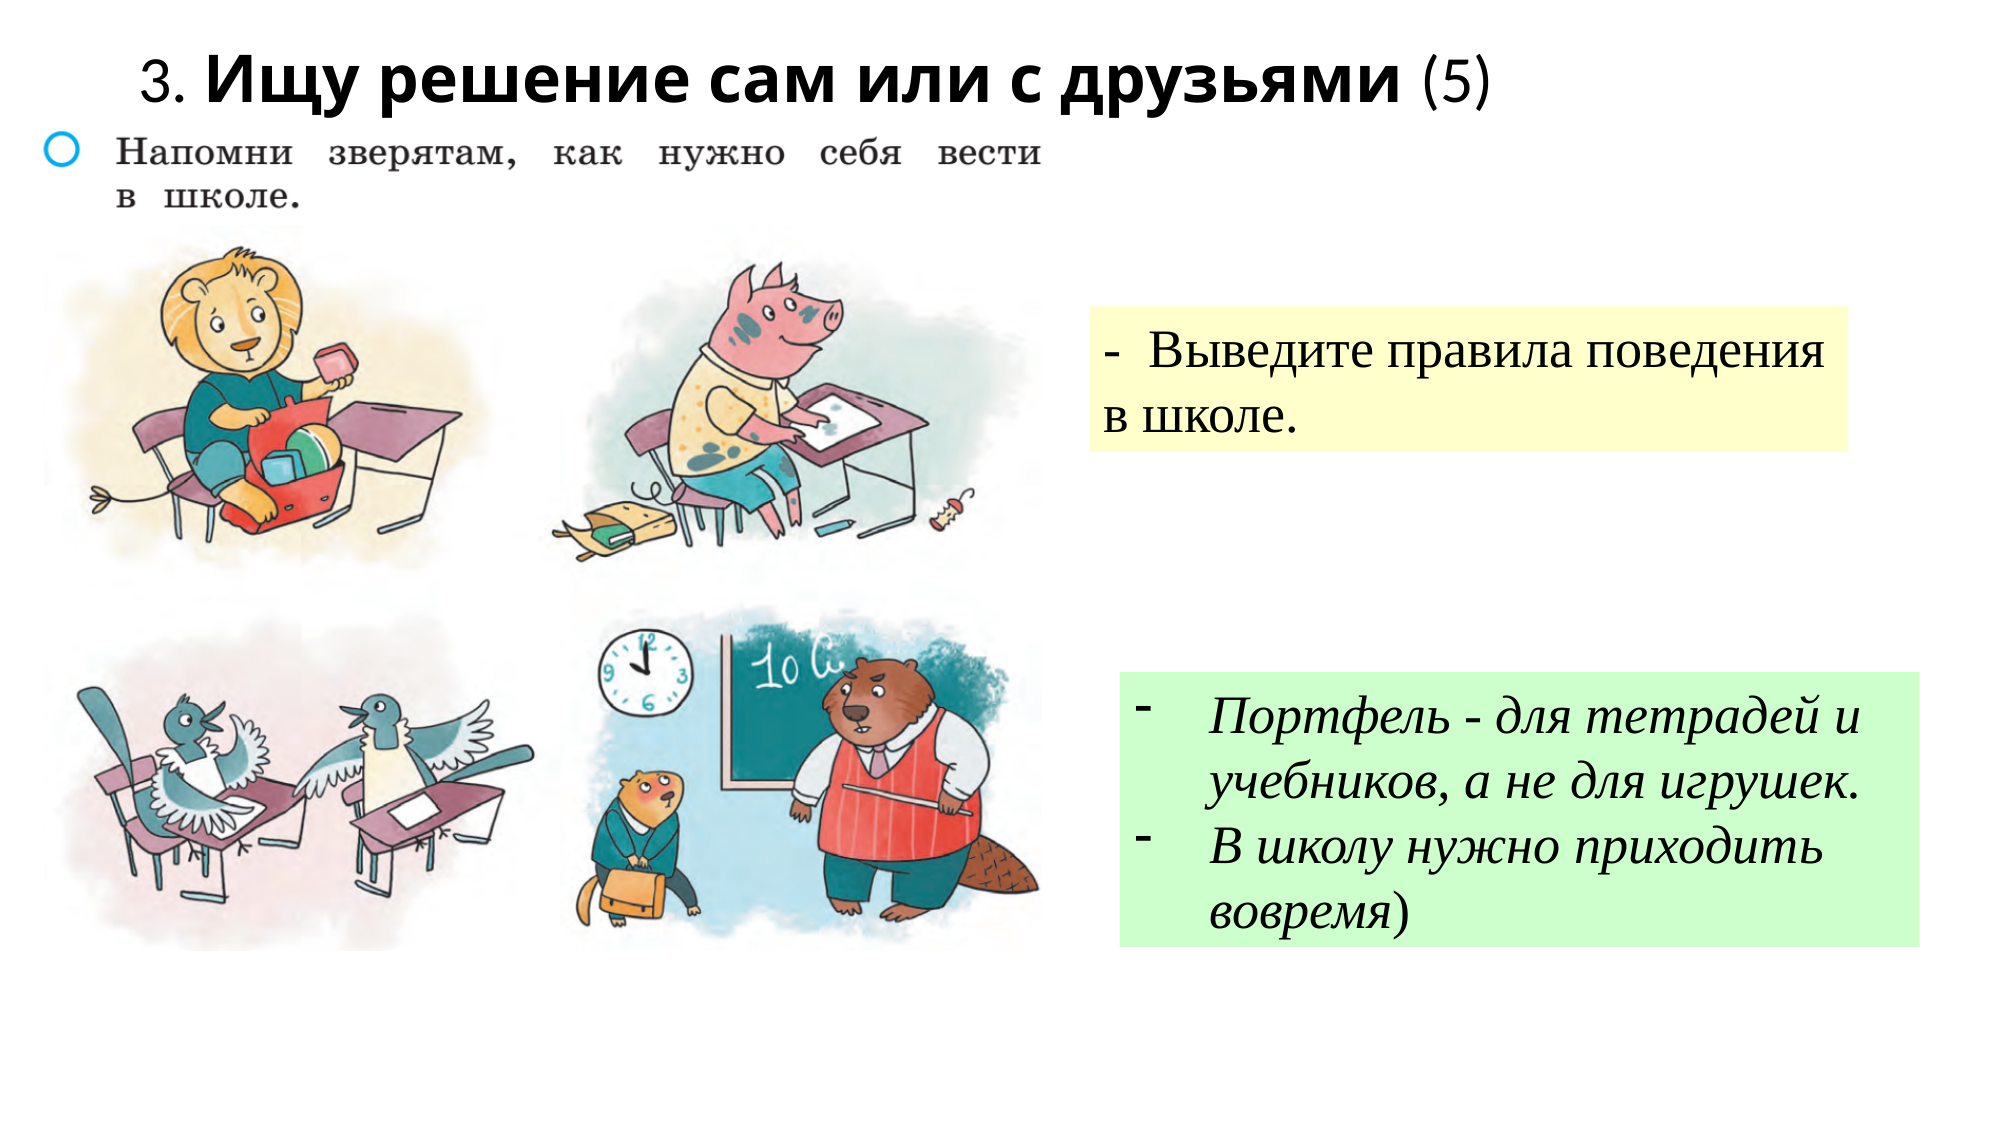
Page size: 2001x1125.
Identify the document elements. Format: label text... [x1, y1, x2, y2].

picture [34, 124, 1090, 951]
text_box - Выведите правила поведения в школе. [1089, 306, 1849, 452]
title 3. Ищу решение сам или с друзьями (5) [123, 38, 1849, 125]
text_box Портфель - для тетрадей и учебников, а не для игрушек. В школу нужно приходить вовремя) [1119, 672, 1920, 947]
